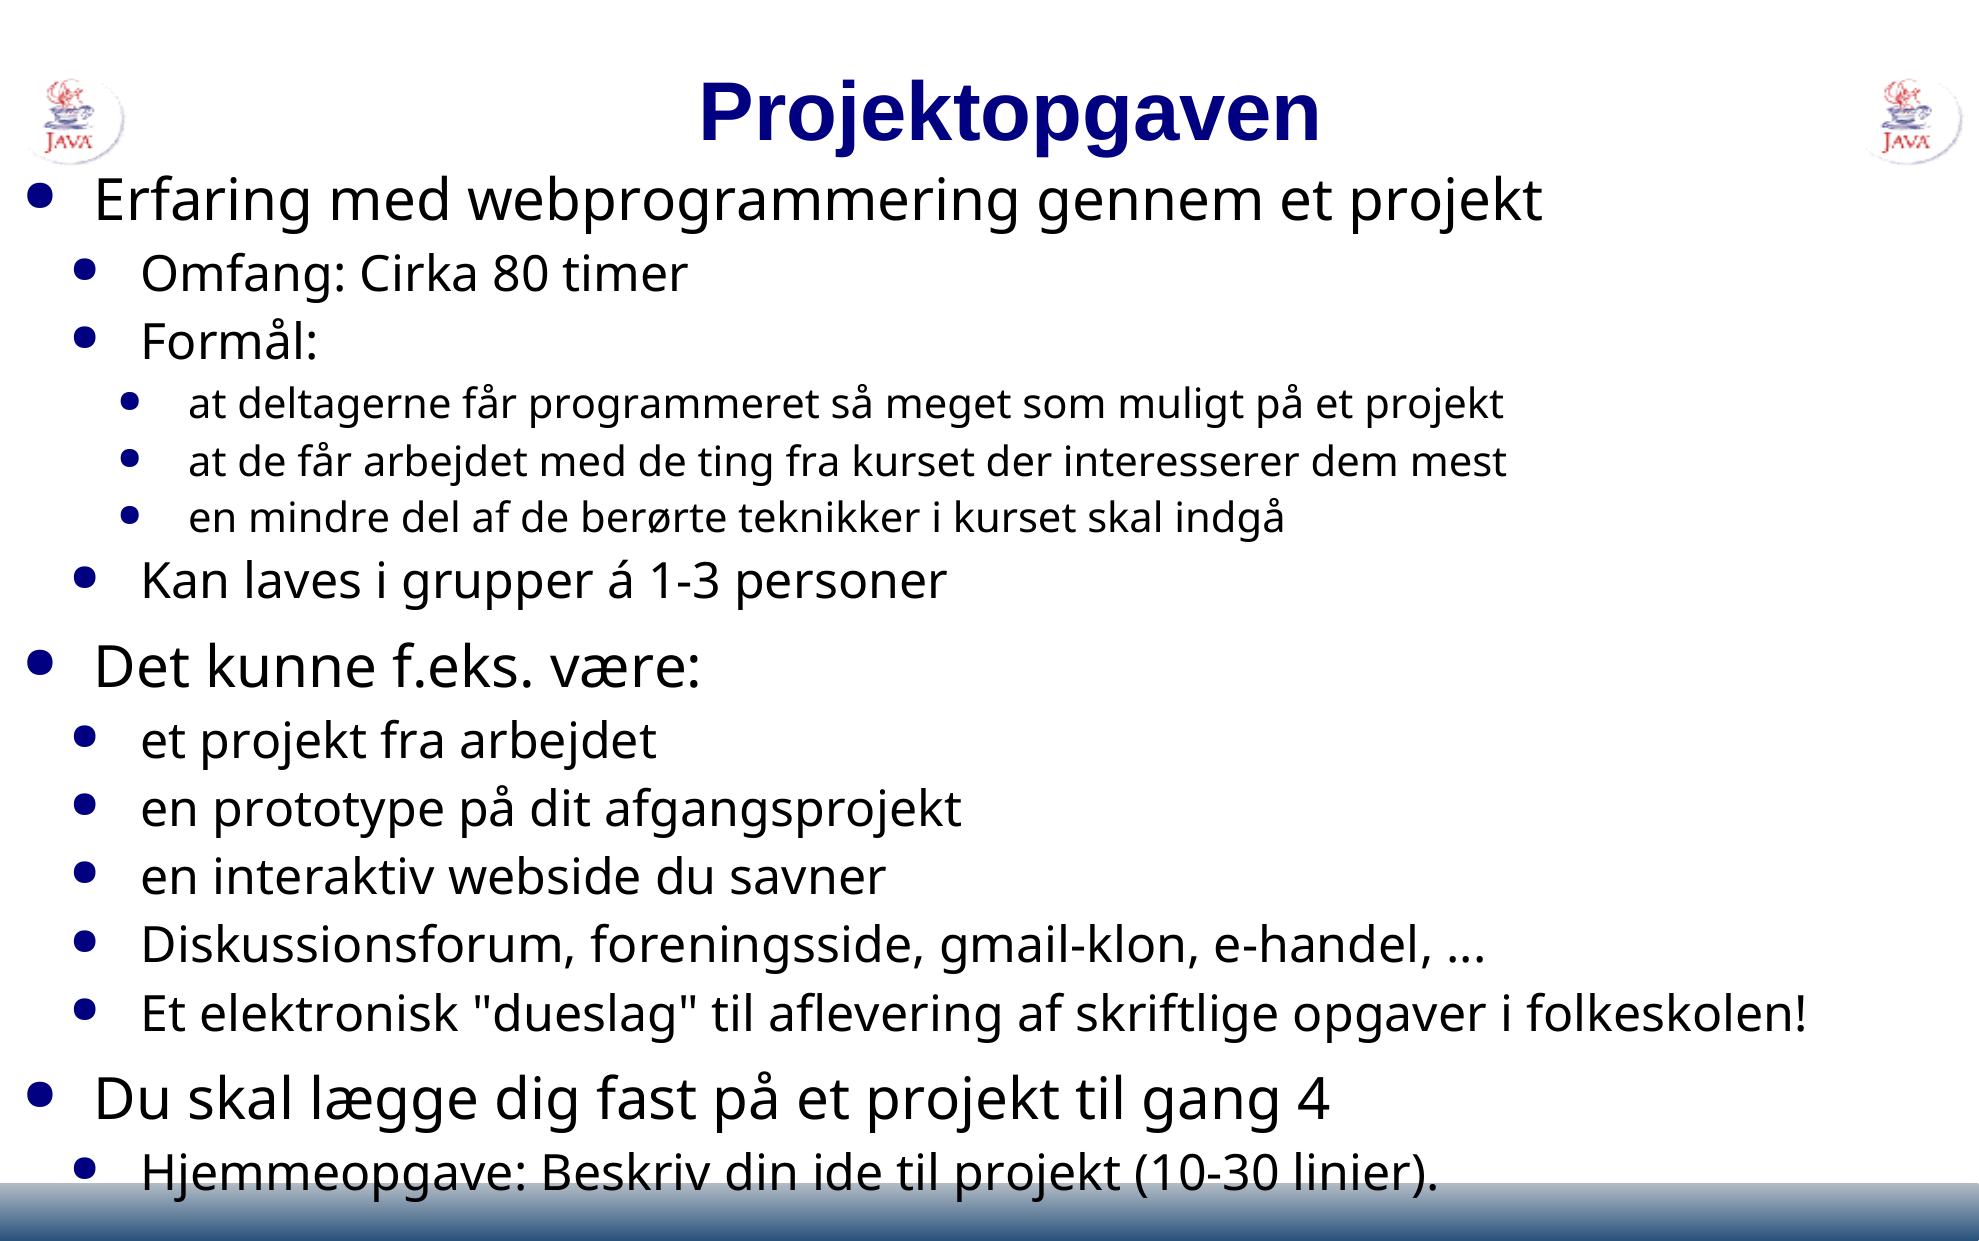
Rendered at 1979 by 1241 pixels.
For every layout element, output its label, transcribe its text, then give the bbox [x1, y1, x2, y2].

picture [12, 71, 130, 158]
list Erfaring med webprogrammering gennem et projekt Omfang: Cirka 80 timer Formål: at deltagerne får programmeret så meget som muligt på et projekt at de får arbejdet med de ting fra kurset der interesserer dem mest en mindre del af de berørte teknikker i kurset skal indgå Kan laves i grupper á 1-3 personer Det kunne f.eks. være: et projekt fra arbejdet en prototype på dit afgangsprojekt en interaktiv webside du savner Diskussionsforum, foreningsside, gmail-klon, e-handel, ... Et elektronisk "dueslag" til aflevering af skriftlige opgaver i folkeskolen! Du skal lægge dig fast på et projekt til gang 4 Hjemmeopgave: Beskriv din ide til projekt (10-30 linier). [10, 158, 1961, 1097]
picture [1849, 71, 1968, 169]
title Projektopgaven [186, 8, 1835, 158]
